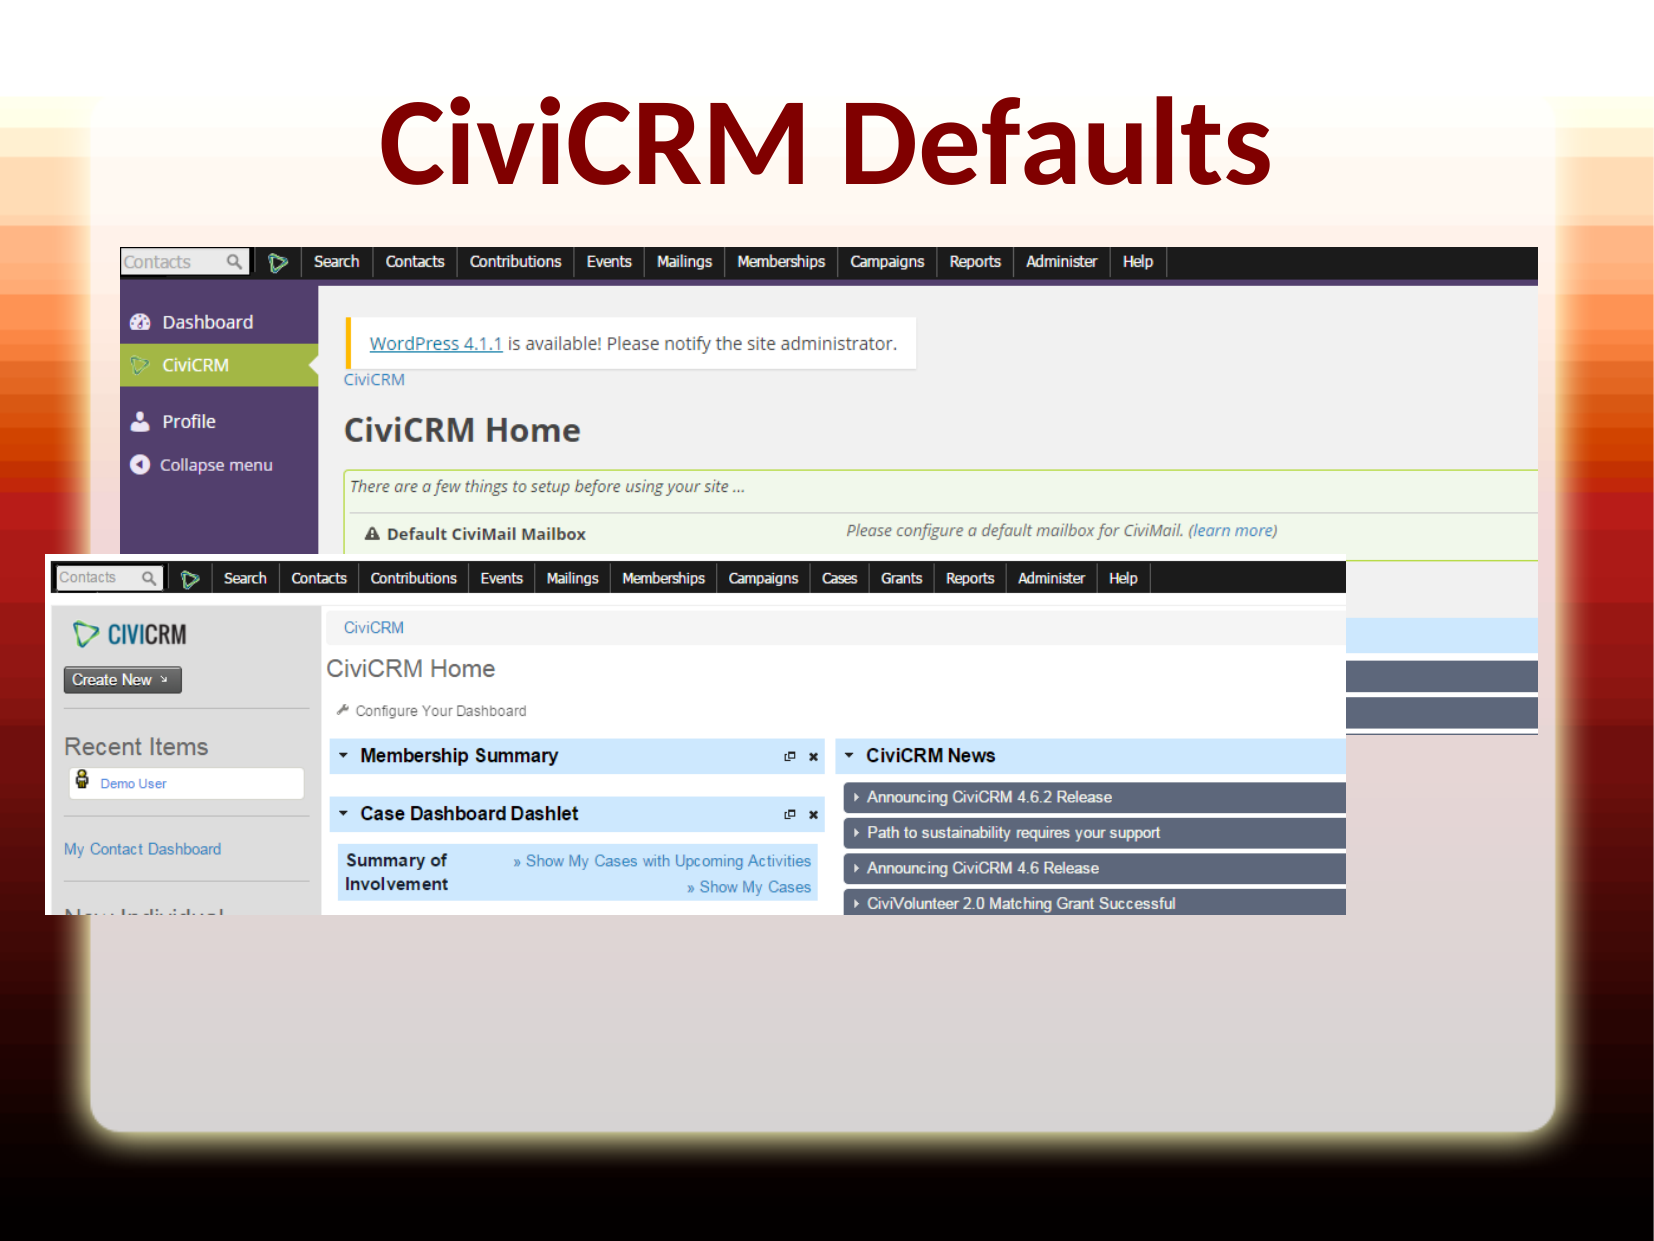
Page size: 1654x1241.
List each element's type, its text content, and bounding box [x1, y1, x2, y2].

picture [0, 0, 1654, 1241]
title CiviCRM Defaults [82, 49, 1571, 257]
